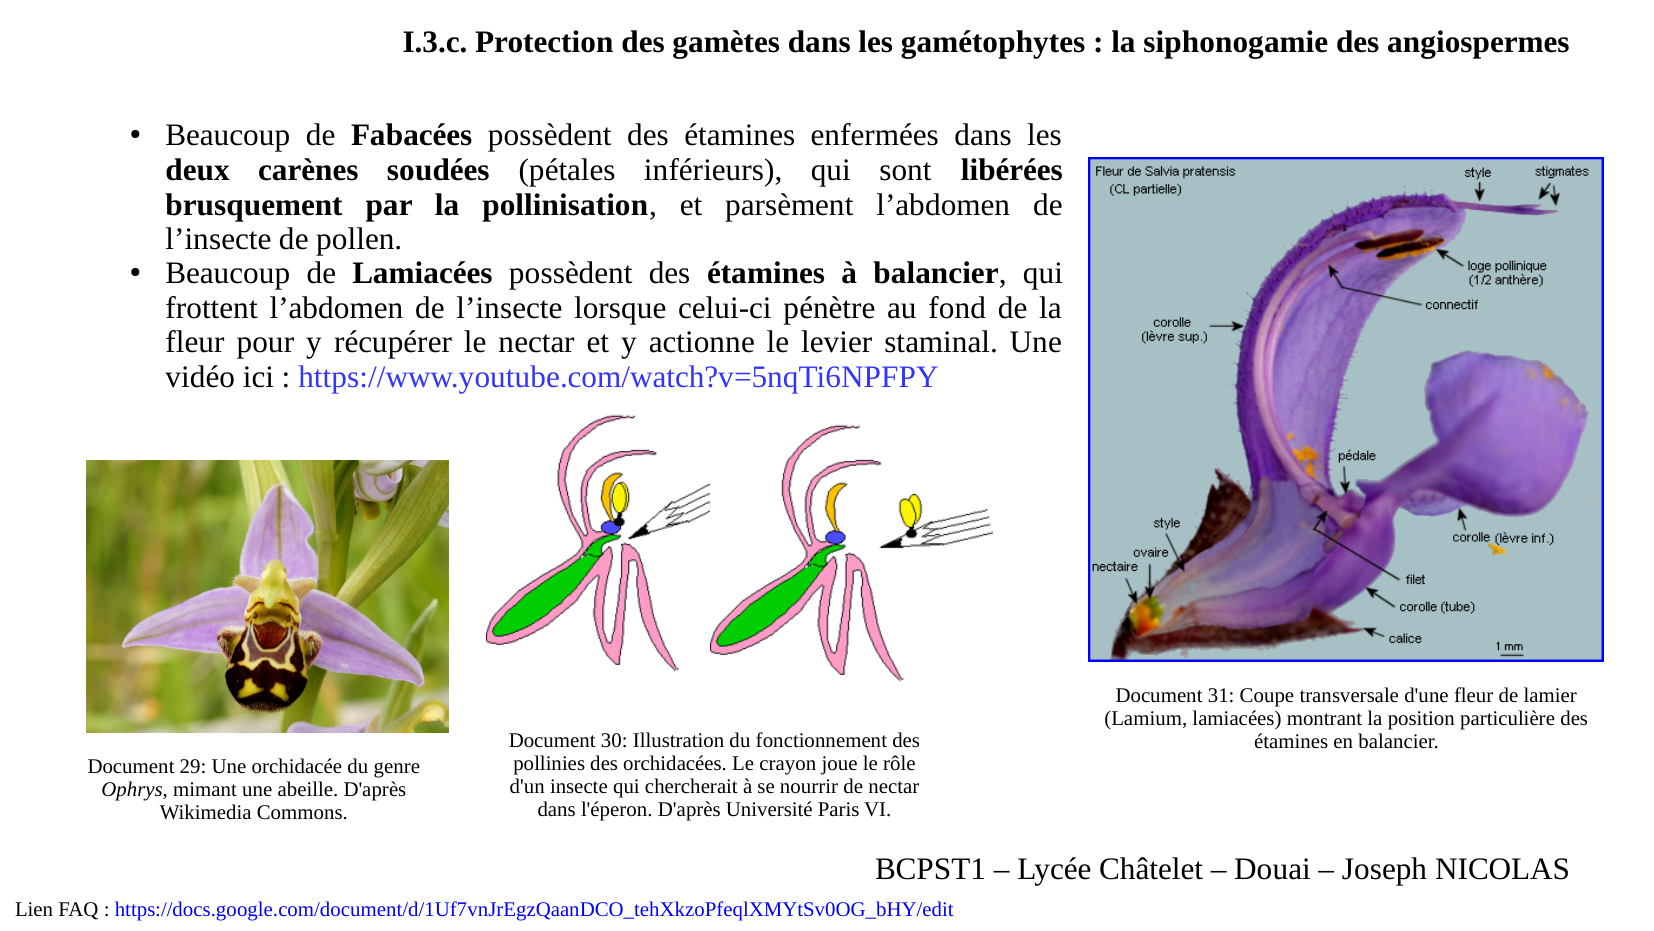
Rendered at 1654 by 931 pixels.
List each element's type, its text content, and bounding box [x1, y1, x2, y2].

picture [1088, 157, 1604, 662]
text_box BCPST1 – Lycée Châtelet – Douai – Joseph NICOLAS [637, 832, 1571, 905]
text_box Document 31: Coupe transversale d'une fleur de lamier (Lamium, lamiacées) montrant la position particulière des étamines en balancier. [1086, 661, 1607, 777]
text_box Beaucoup de Fabacées possèdent des étamines enfermées dans les deux carènes soudées (pétales inférieurs), qui sont libérées brusquement par la pollinisation, et parsèment l’abdomen de l’insecte de pollen. Beaucoup de Lamiacées possèdent des étamines à balancier, qui frottent l’abdomen de l’insecte lorsque celui-ci pénètre au fond de la fleur pour y récupérer le nectar et y actionne le levier staminal. Une vidéo ici : https://www.youtube.com/watch?v=5nqTi6NPFPY [129, 118, 1063, 429]
text_box Document 29: Une orchidacée du genre Ophrys, mimant une abeille. D'après Wikimedia Commons. [82, 732, 426, 848]
picture [486, 403, 993, 695]
text_box Document 30: Illustration du fonctionnement des pollinies des orchidacées. Le crayon joue le rôle d'un insecte qui chercherait à se nourrir de nectar dans l'éperon. D'après Université Paris VI. [496, 694, 934, 833]
text_box I.3.c. Protection des gamètes dans les gamétophytes : la siphonogamie des angiospermes [165, 5, 1572, 78]
picture [86, 460, 449, 733]
text_box Lien FAQ : https://docs.google.com/document/d/1Uf7vnJrEgzQaanDCO_tehXkzoPfeqlXMYtSv0OG_bHY/edit [0, 897, 993, 931]
